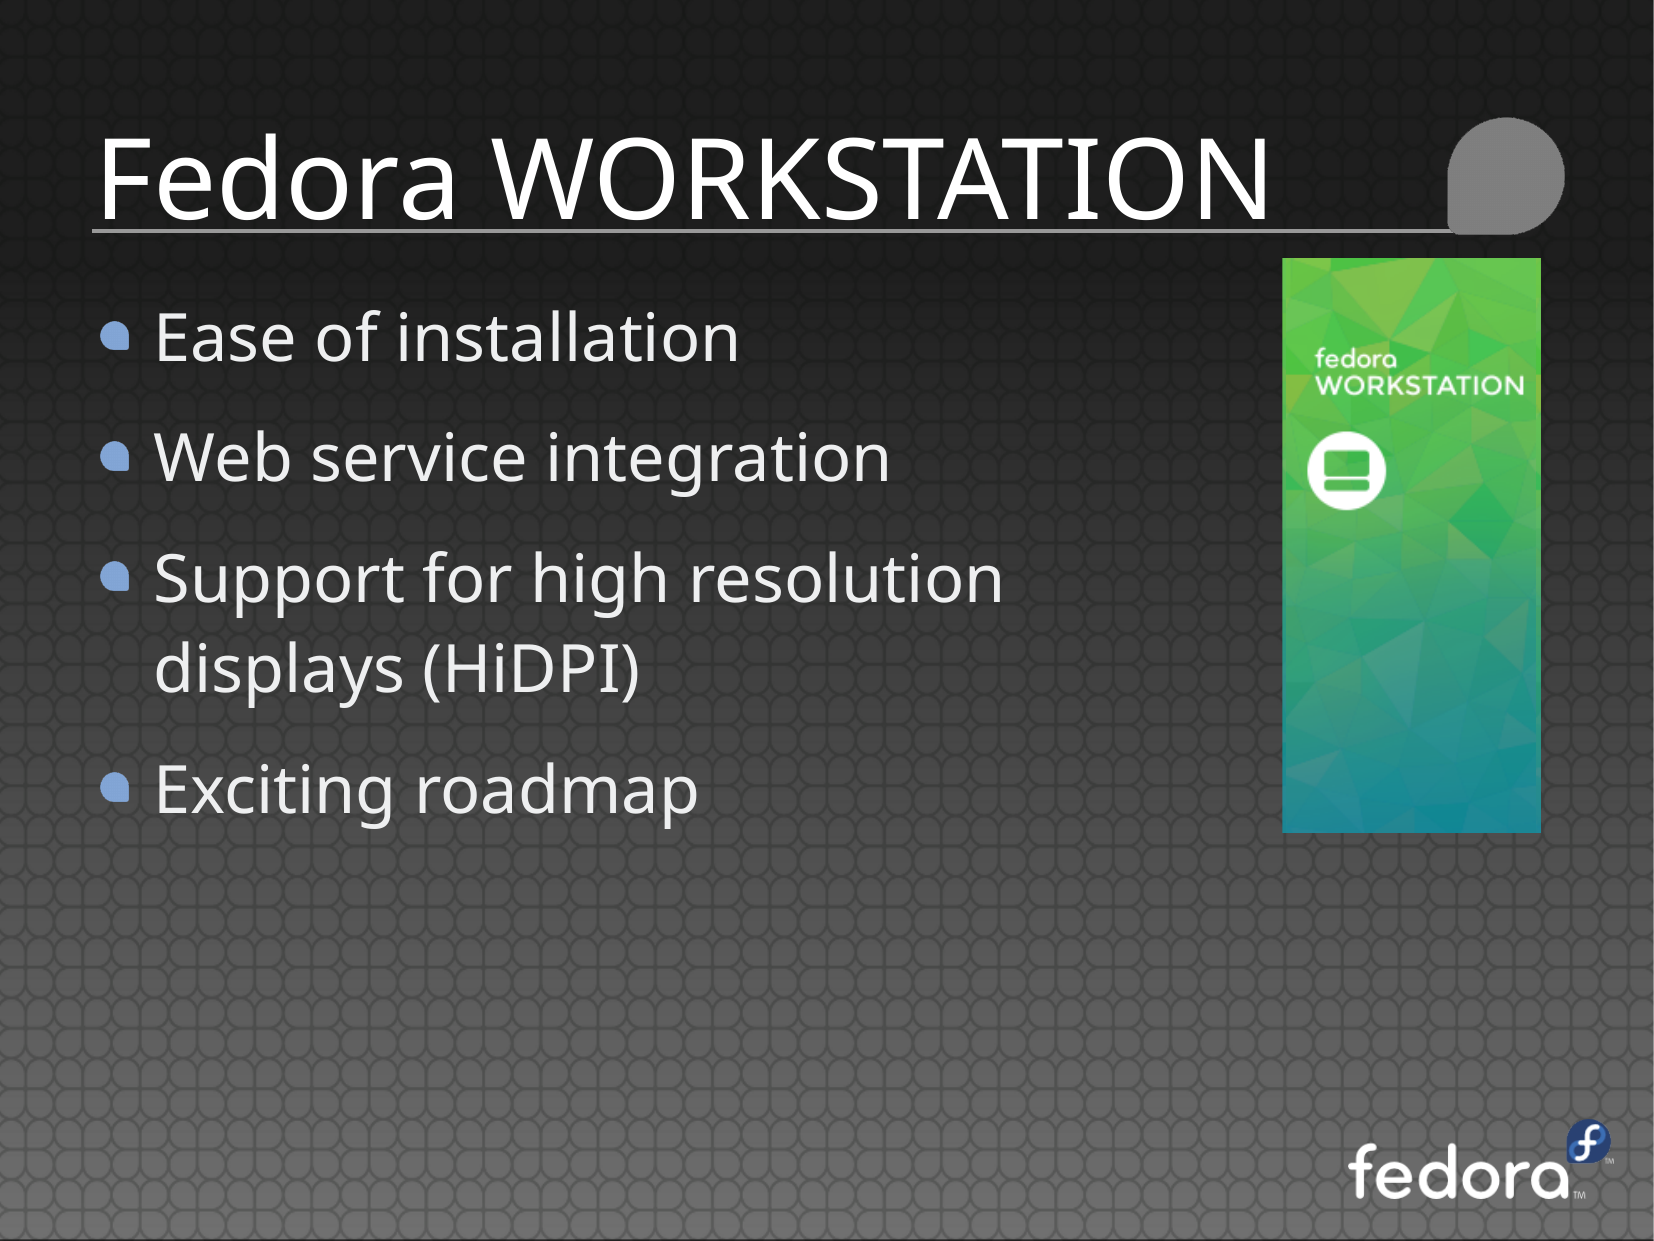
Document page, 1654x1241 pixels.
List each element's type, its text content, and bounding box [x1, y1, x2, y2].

list Ease of installation Web service integration Support for high resolution displays (HiDPI) Exciting roadmap [82, 290, 1186, 1094]
list [1282, 258, 1541, 833]
picture [0, 0, 1654, 1241]
title Fedora WORKSTATION [94, 100, 1426, 251]
